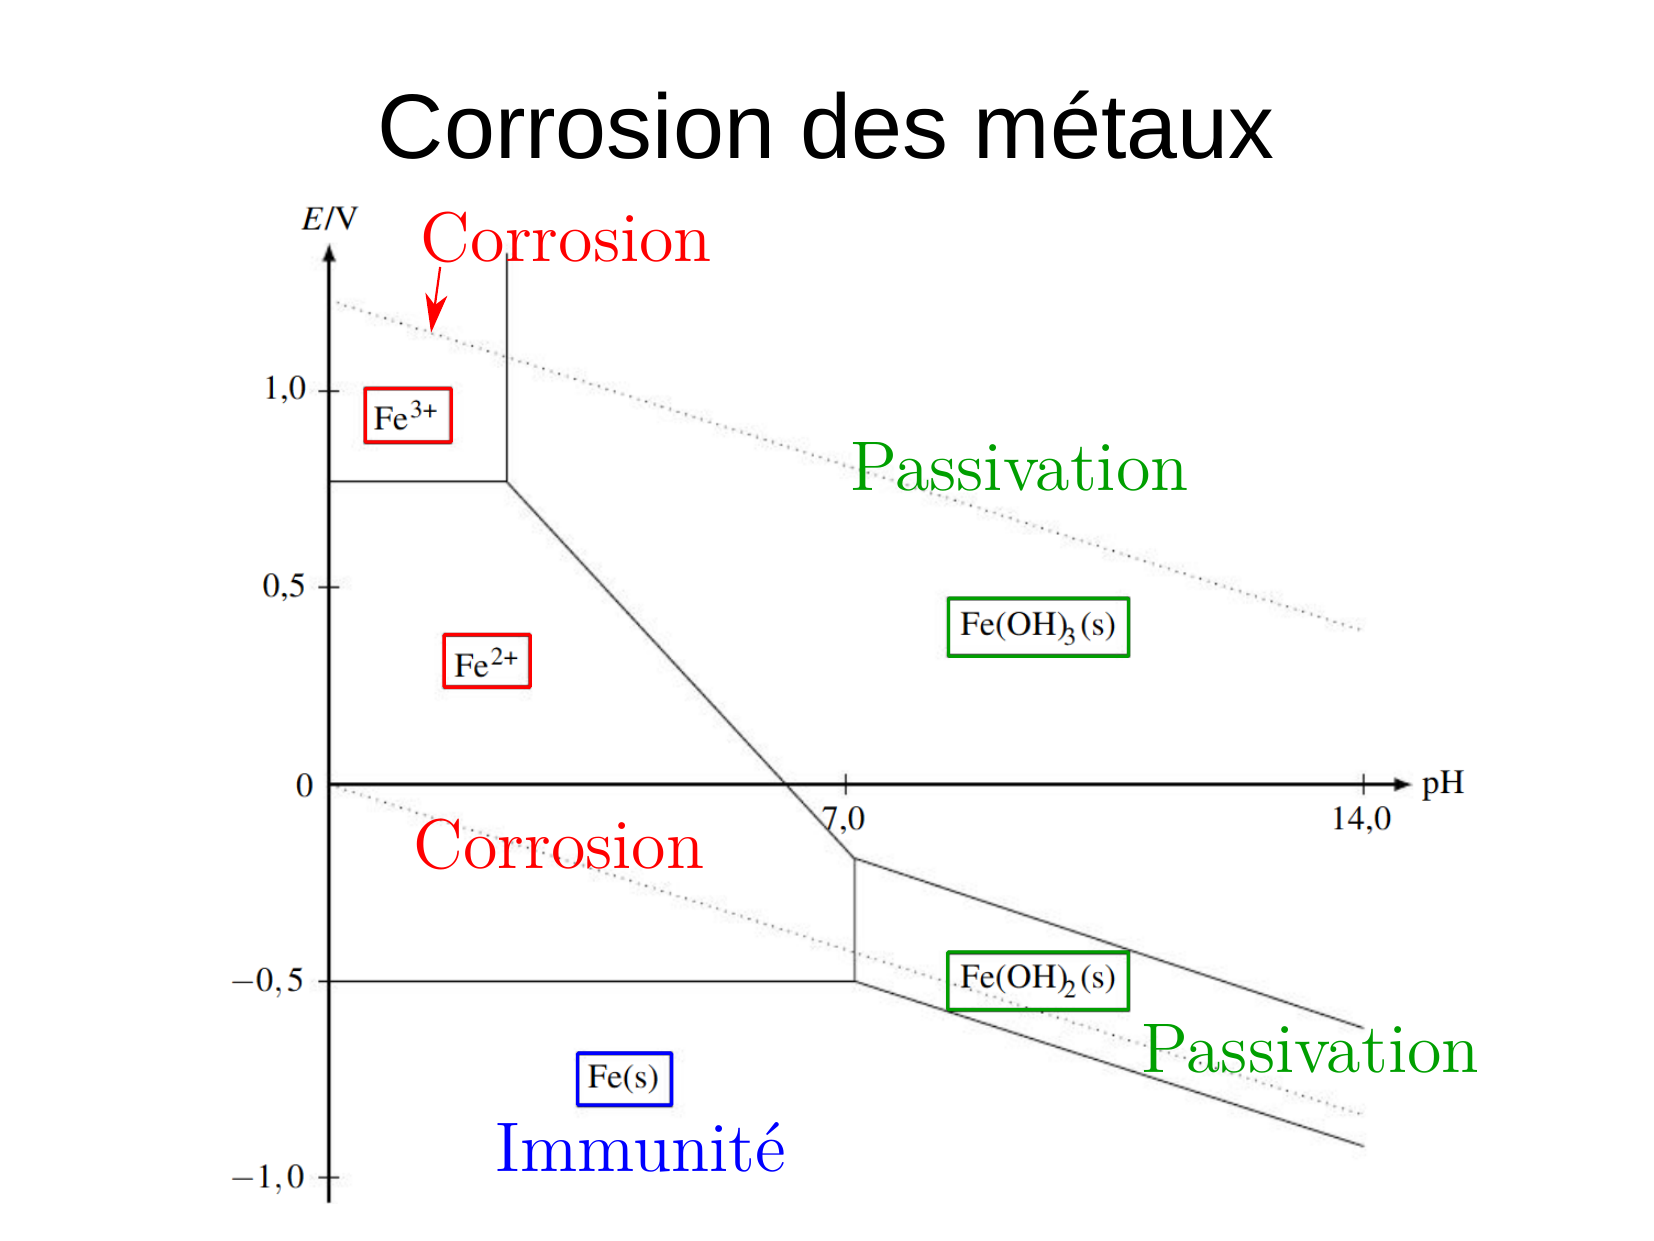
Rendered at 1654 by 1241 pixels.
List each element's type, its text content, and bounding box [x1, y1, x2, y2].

title Corrosion des métaux [82, 23, 1571, 231]
picture [229, 200, 1477, 1204]
